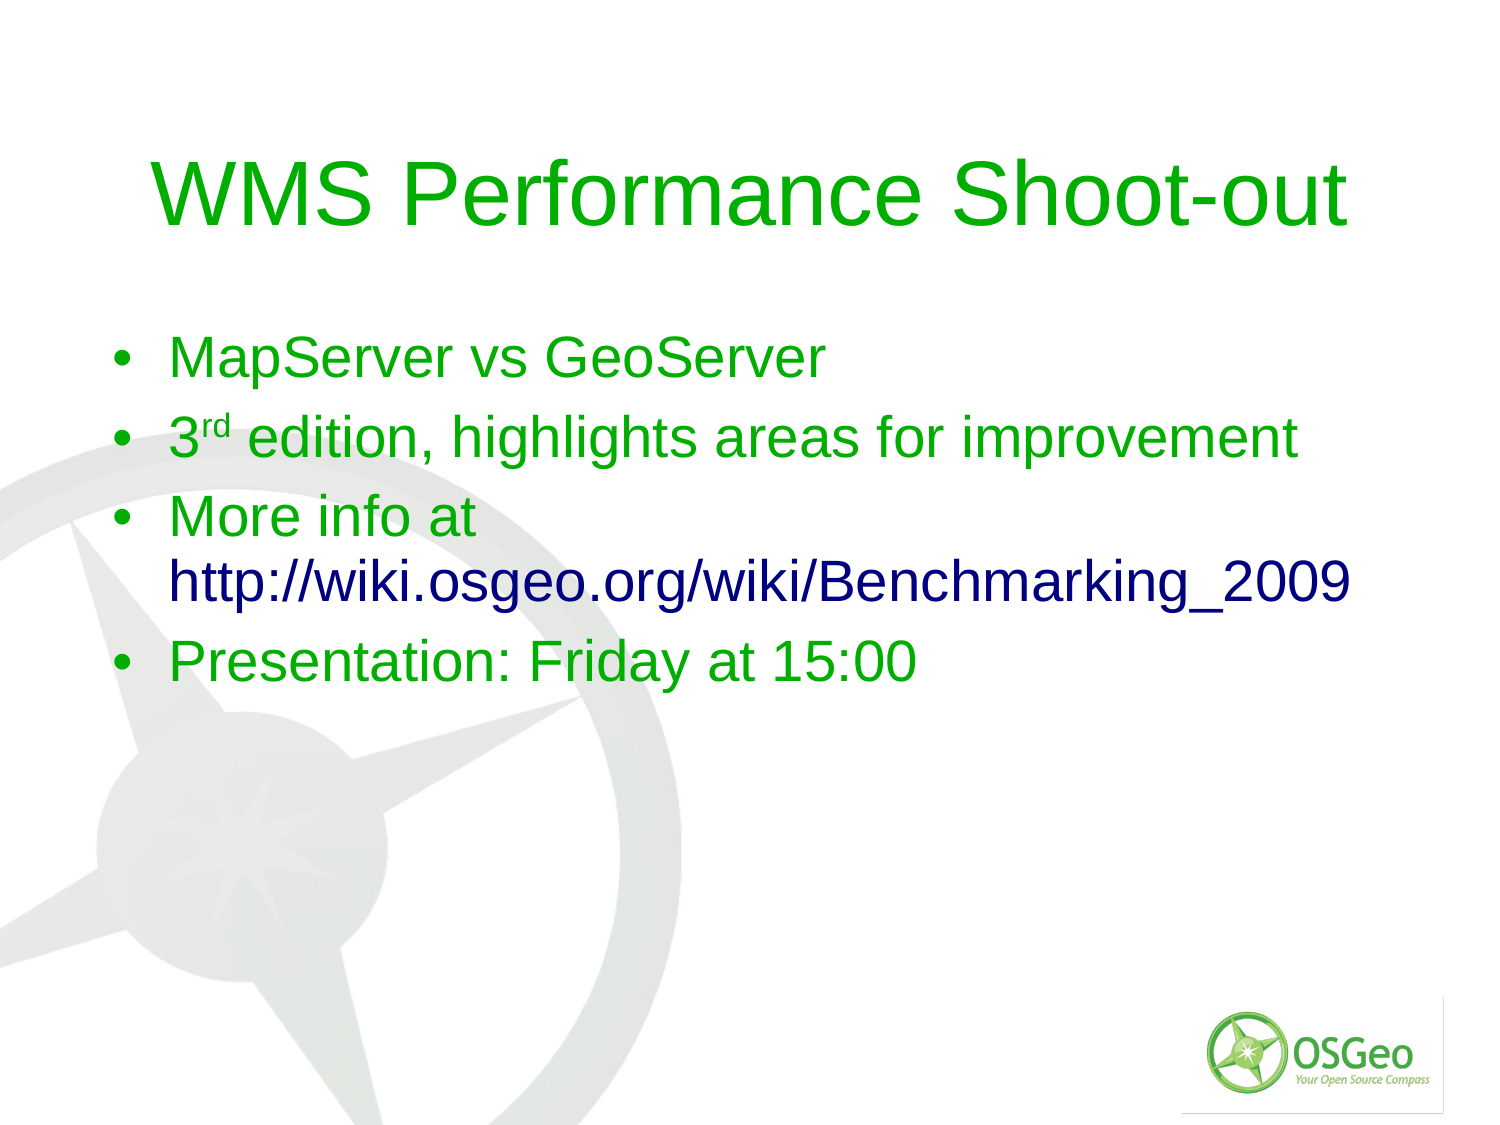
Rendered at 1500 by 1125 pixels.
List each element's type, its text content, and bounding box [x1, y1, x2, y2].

picture [0, 413, 739, 1125]
title WMS Performance Shoot-out [112, 83, 1388, 305]
list MapServer vs GeoServer 3rd edition, highlights areas for improvement More info at http://wiki.osgeo.org/wiki/Benchmarking_2009 Presentation: Friday at 15:00 [112, 324, 1388, 986]
picture [1181, 996, 1444, 1114]
